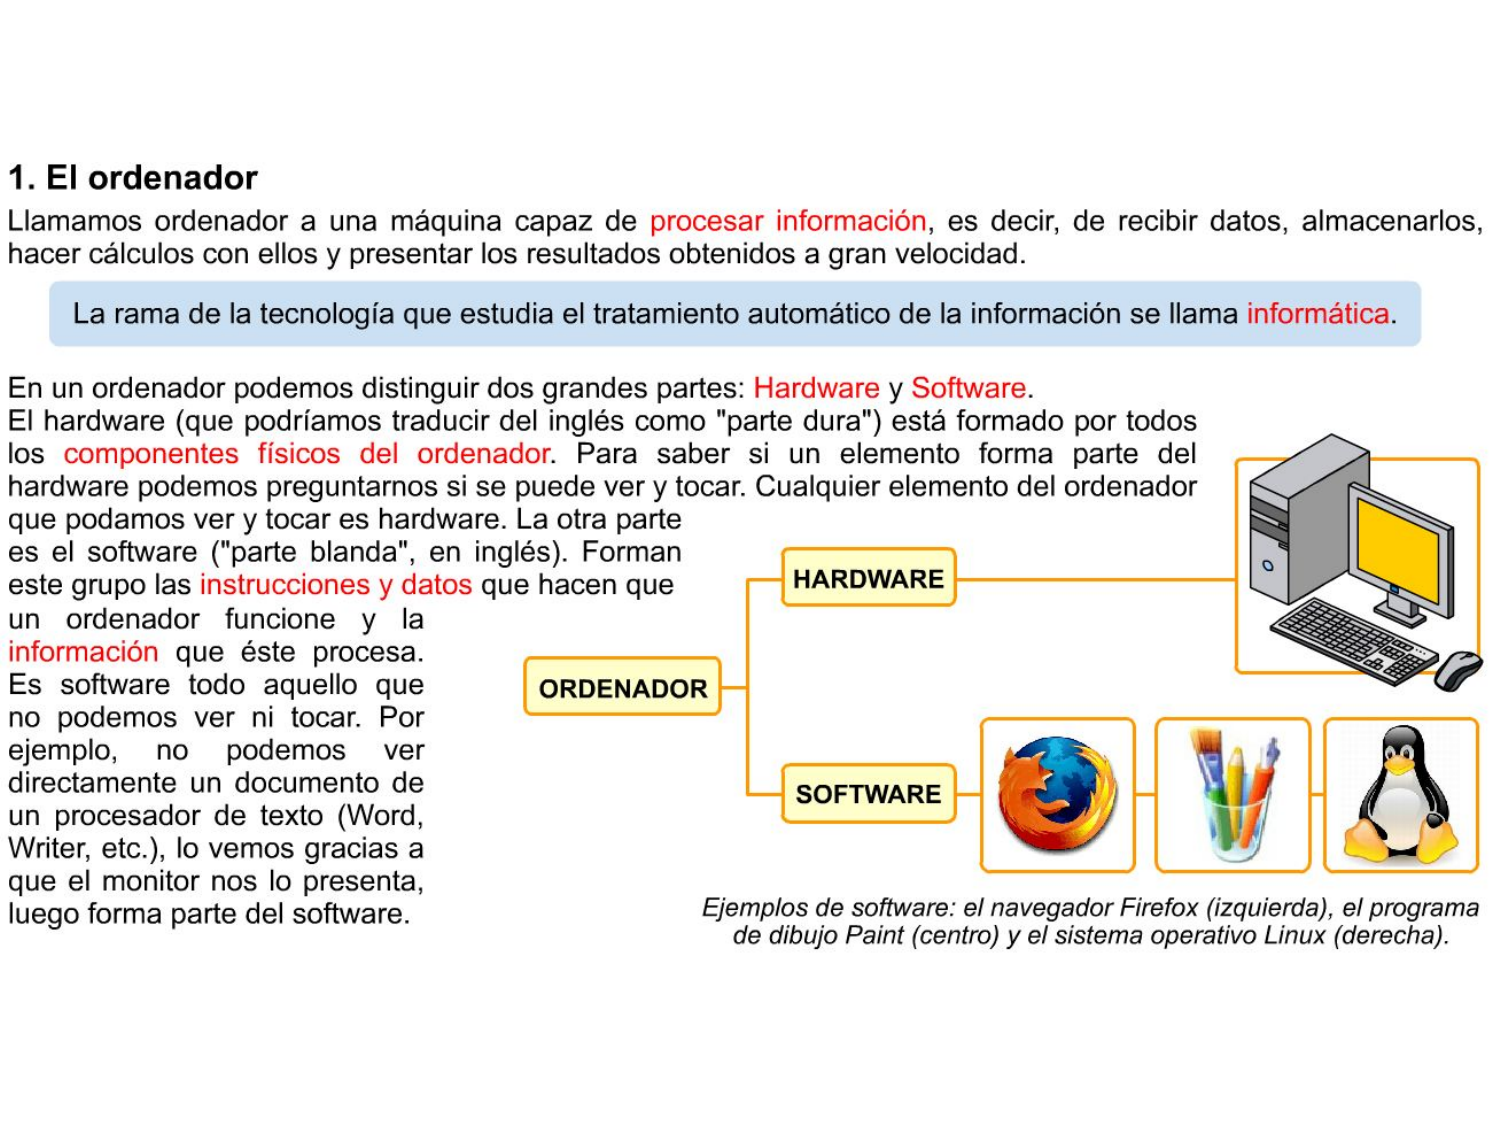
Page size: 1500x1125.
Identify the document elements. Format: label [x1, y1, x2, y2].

picture [0, 153, 1500, 972]
